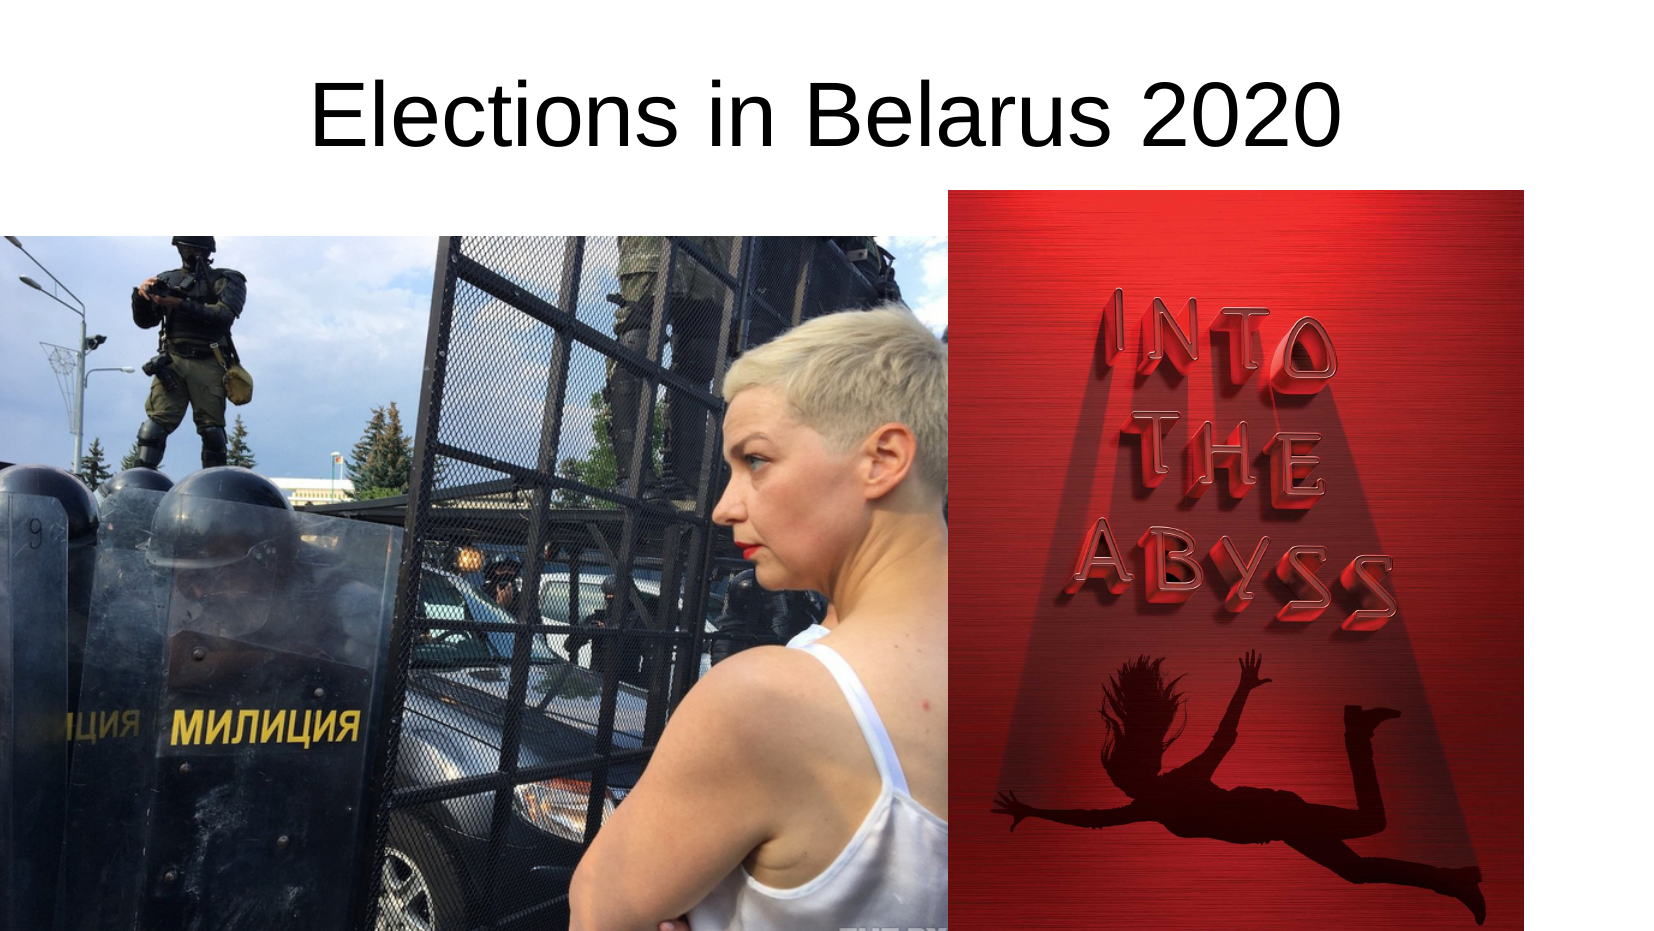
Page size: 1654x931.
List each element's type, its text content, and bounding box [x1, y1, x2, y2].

title Elections in Belarus 2020 [82, 37, 1571, 193]
picture [0, 190, 1524, 931]
